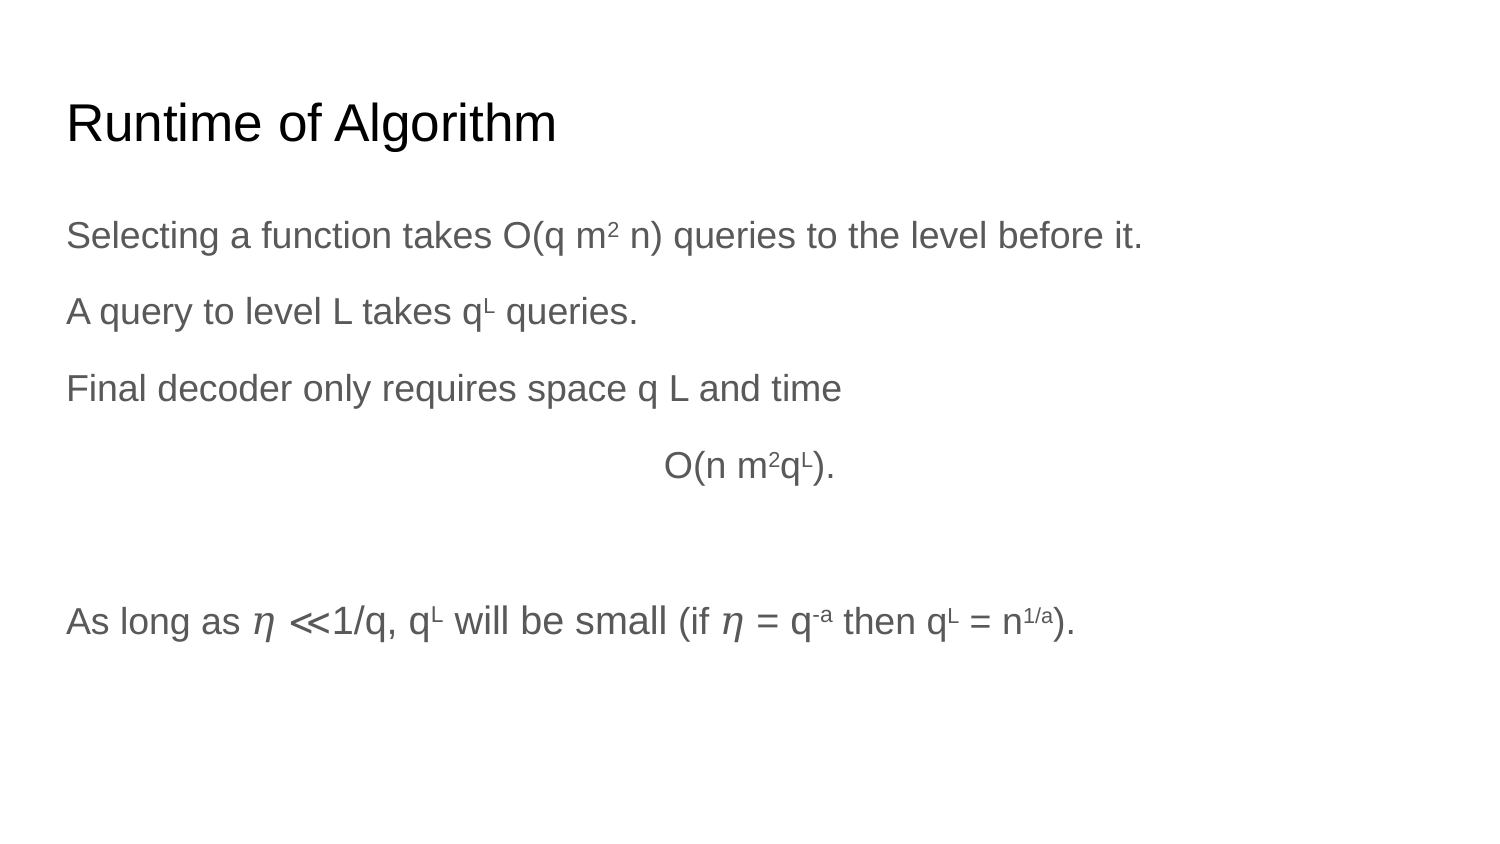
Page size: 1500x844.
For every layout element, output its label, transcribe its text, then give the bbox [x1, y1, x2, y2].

list Selecting a function takes O(q m2 n) queries to the level before it. A query to level L takes qL queries. Final decoder only requires space q L and time O(n m2qL). As long as 𝜂 ≪1/q, qL will be small (if 𝜂 = q-a then qL = n1/a). [51, 189, 1449, 750]
title Runtime of Algorithm [51, 72, 1449, 167]
